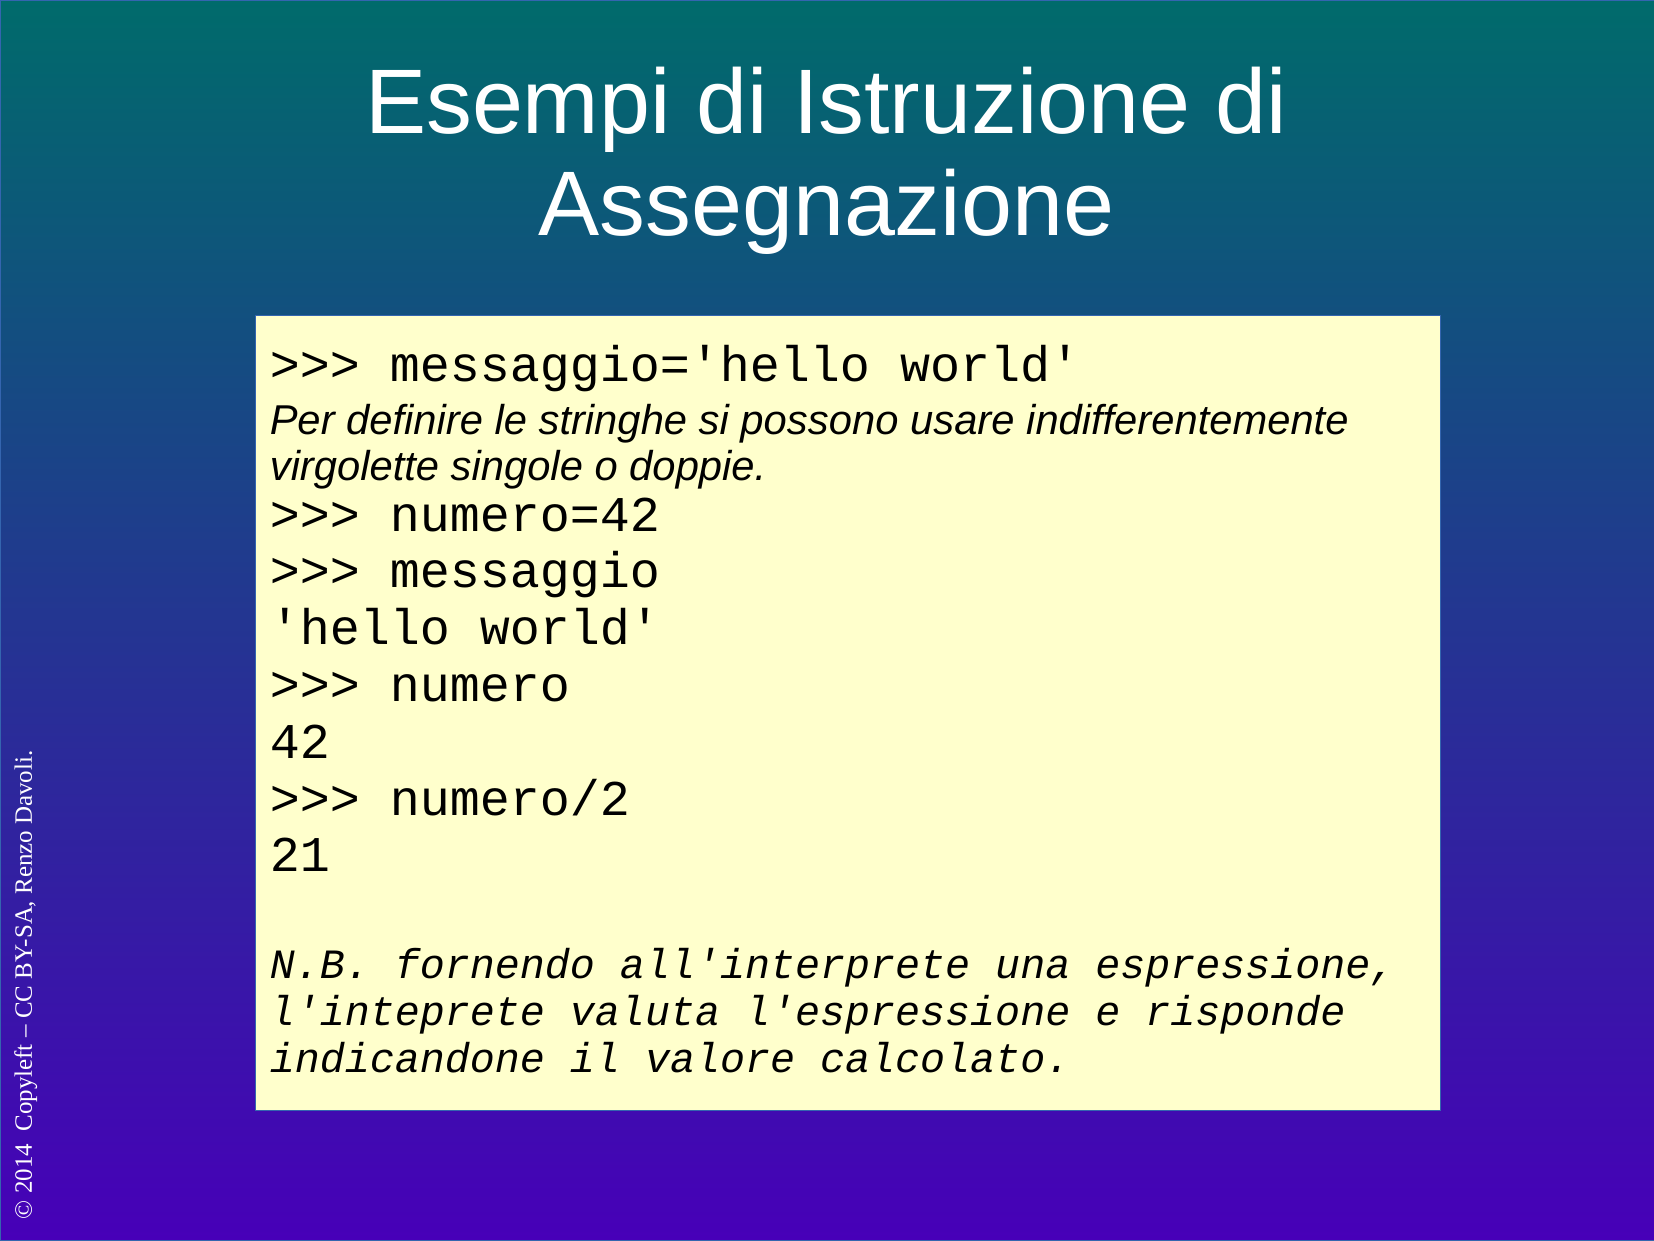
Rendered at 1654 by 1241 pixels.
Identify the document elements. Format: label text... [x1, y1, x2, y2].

text_box >>> messaggio='hello world' Per definire le stringhe si possono usare indifferentemente virgolette singole o doppie. >>> numero=42 >>> messaggio 'hello world' >>> numero 42 >>> numero/2 21 N.B. fornendo all'interprete una espressione, l'inteprete valuta l'espressione e risponde indicandone il valore calcolato. [255, 315, 1441, 1111]
title Esempi di Istruzione di Assegnazione [82, 49, 1571, 257]
